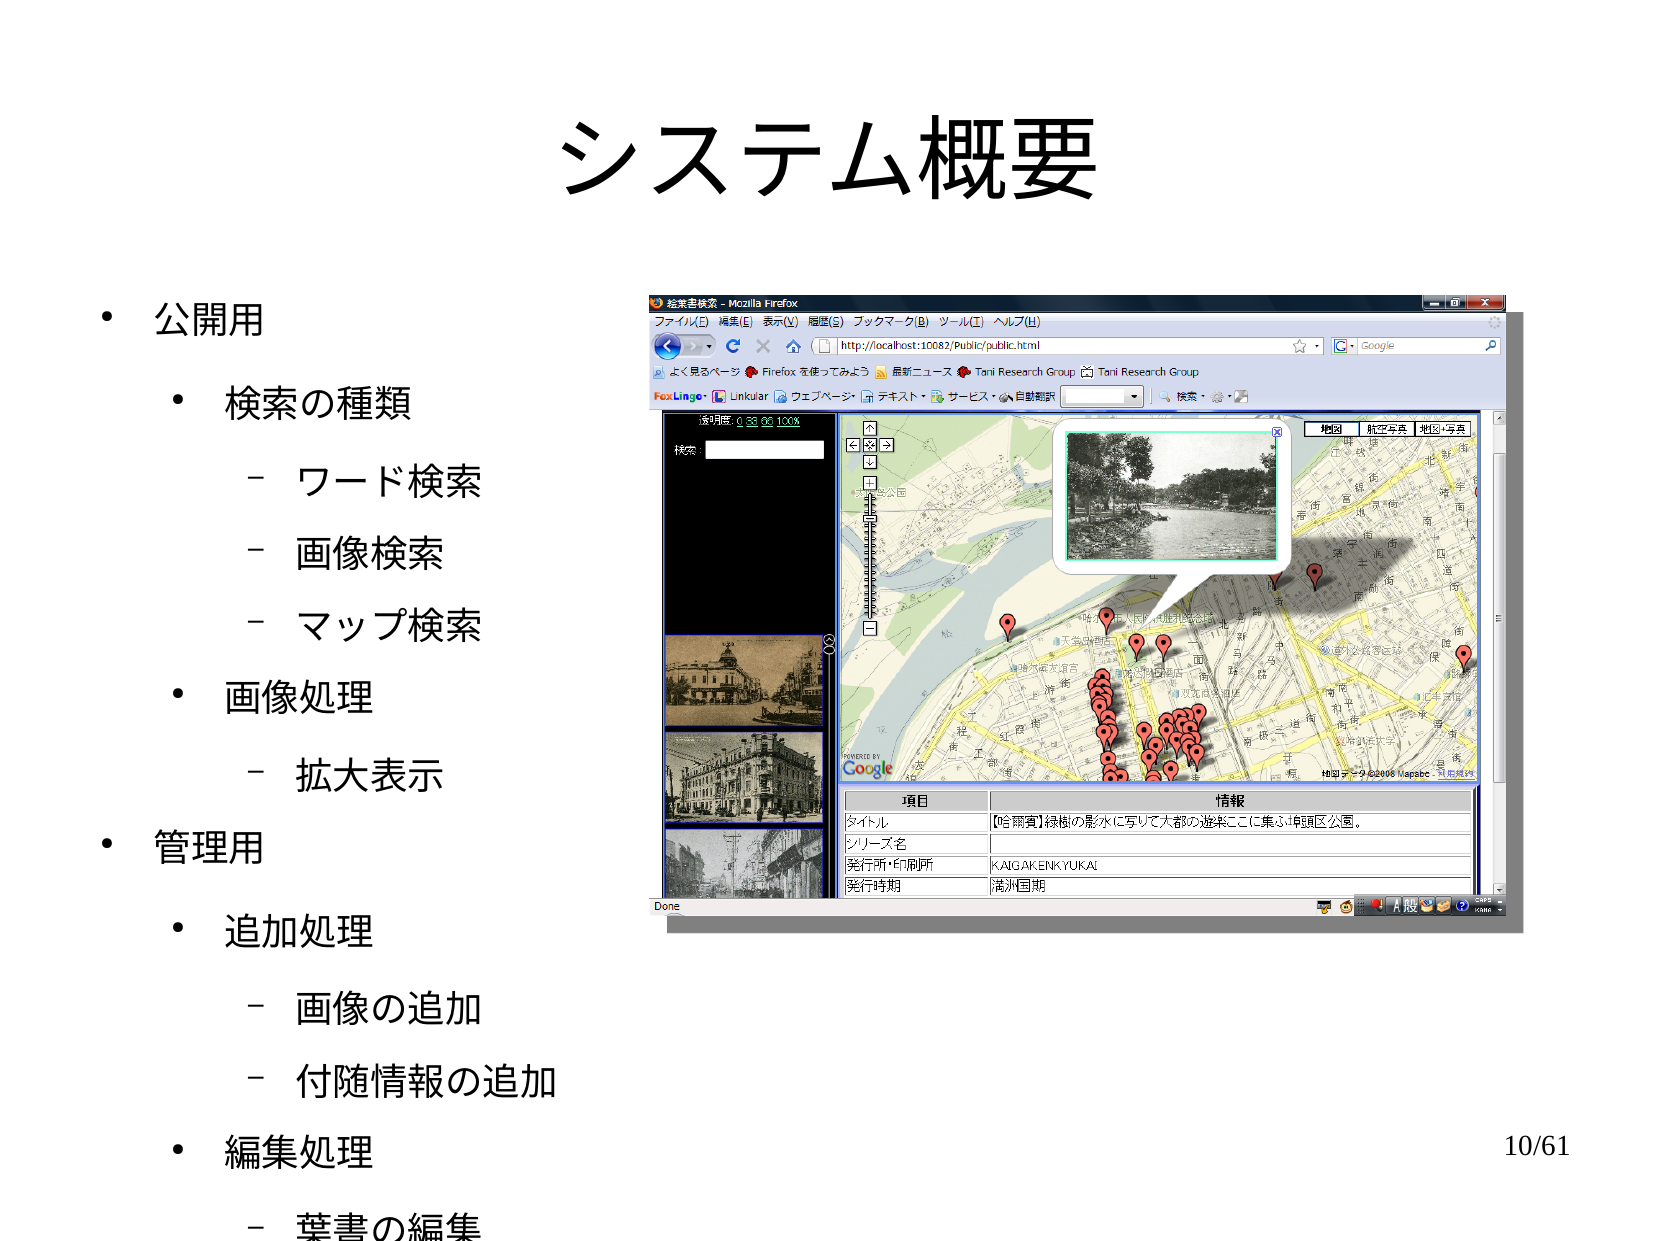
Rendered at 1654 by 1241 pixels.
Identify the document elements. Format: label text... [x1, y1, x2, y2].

picture [649, 295, 1506, 916]
title システム概要 [82, 56, 1571, 250]
list 公開用 検索の種類 ワード検索 画像検索 マップ検索 画像処理 拡大表示 管理用 追加処理 画像の追加 付随情報の追加 編集処理 葉書の編集 葉書の削除 [82, 290, 1571, 1094]
